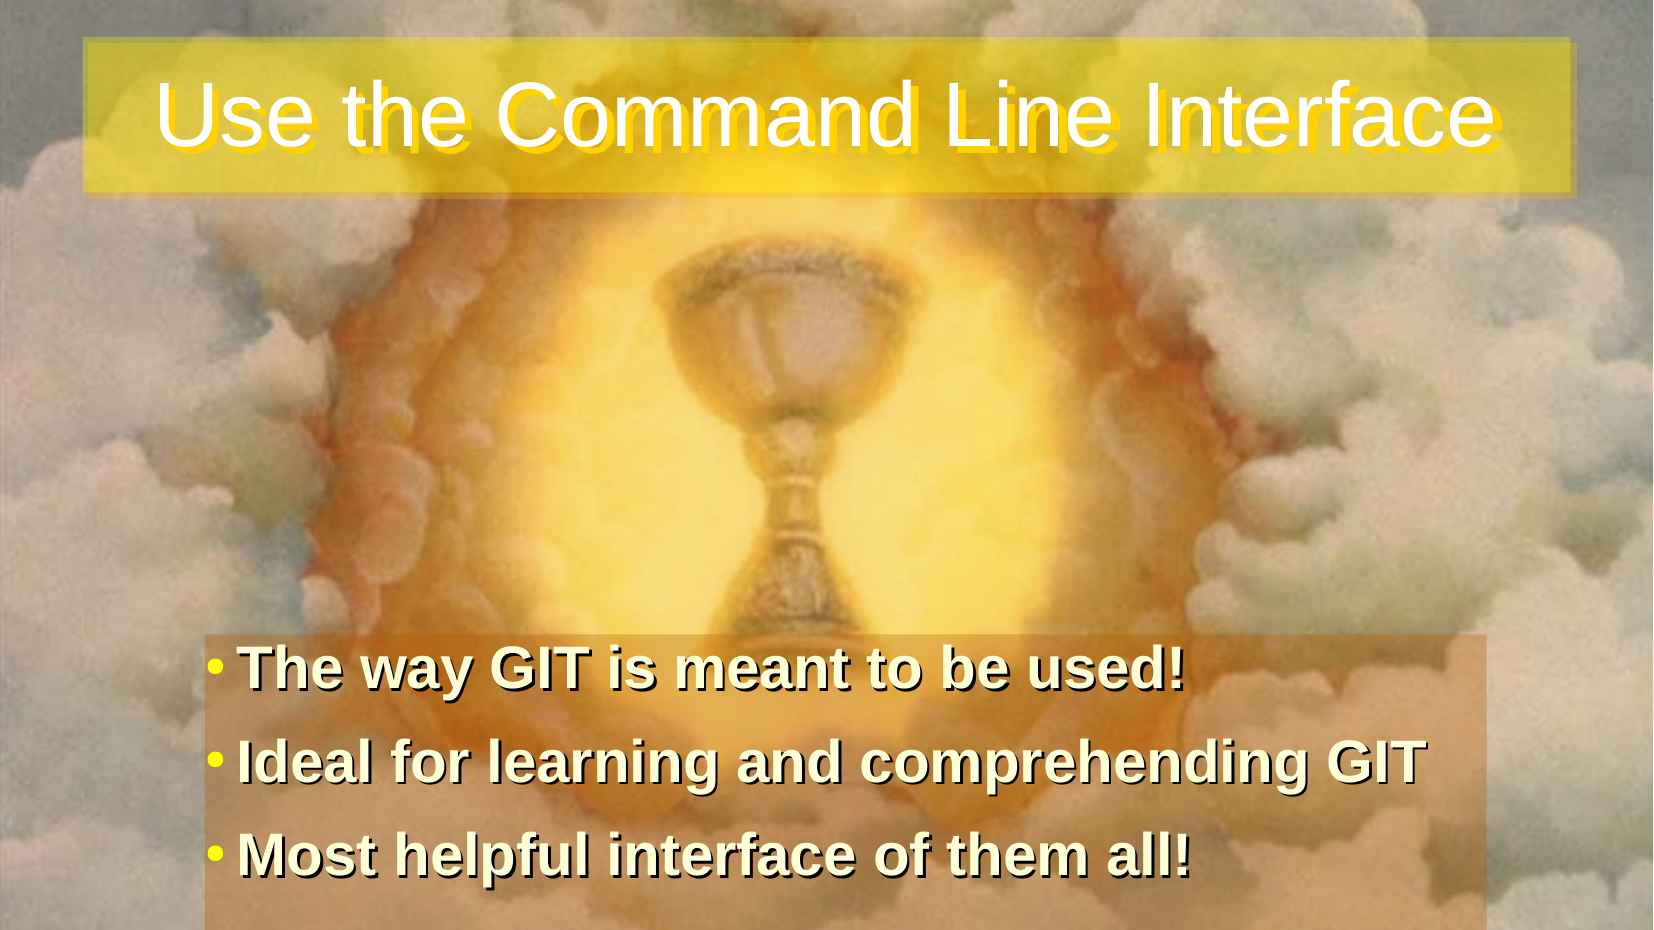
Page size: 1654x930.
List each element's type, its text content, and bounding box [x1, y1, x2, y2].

list The way GIT is meant to be used! Ideal for learning and comprehending GIT Most helpful interface of them all! [204, 634, 1487, 930]
title Use the Command Line Interface [82, 37, 1571, 193]
picture [0, 0, 1654, 930]
